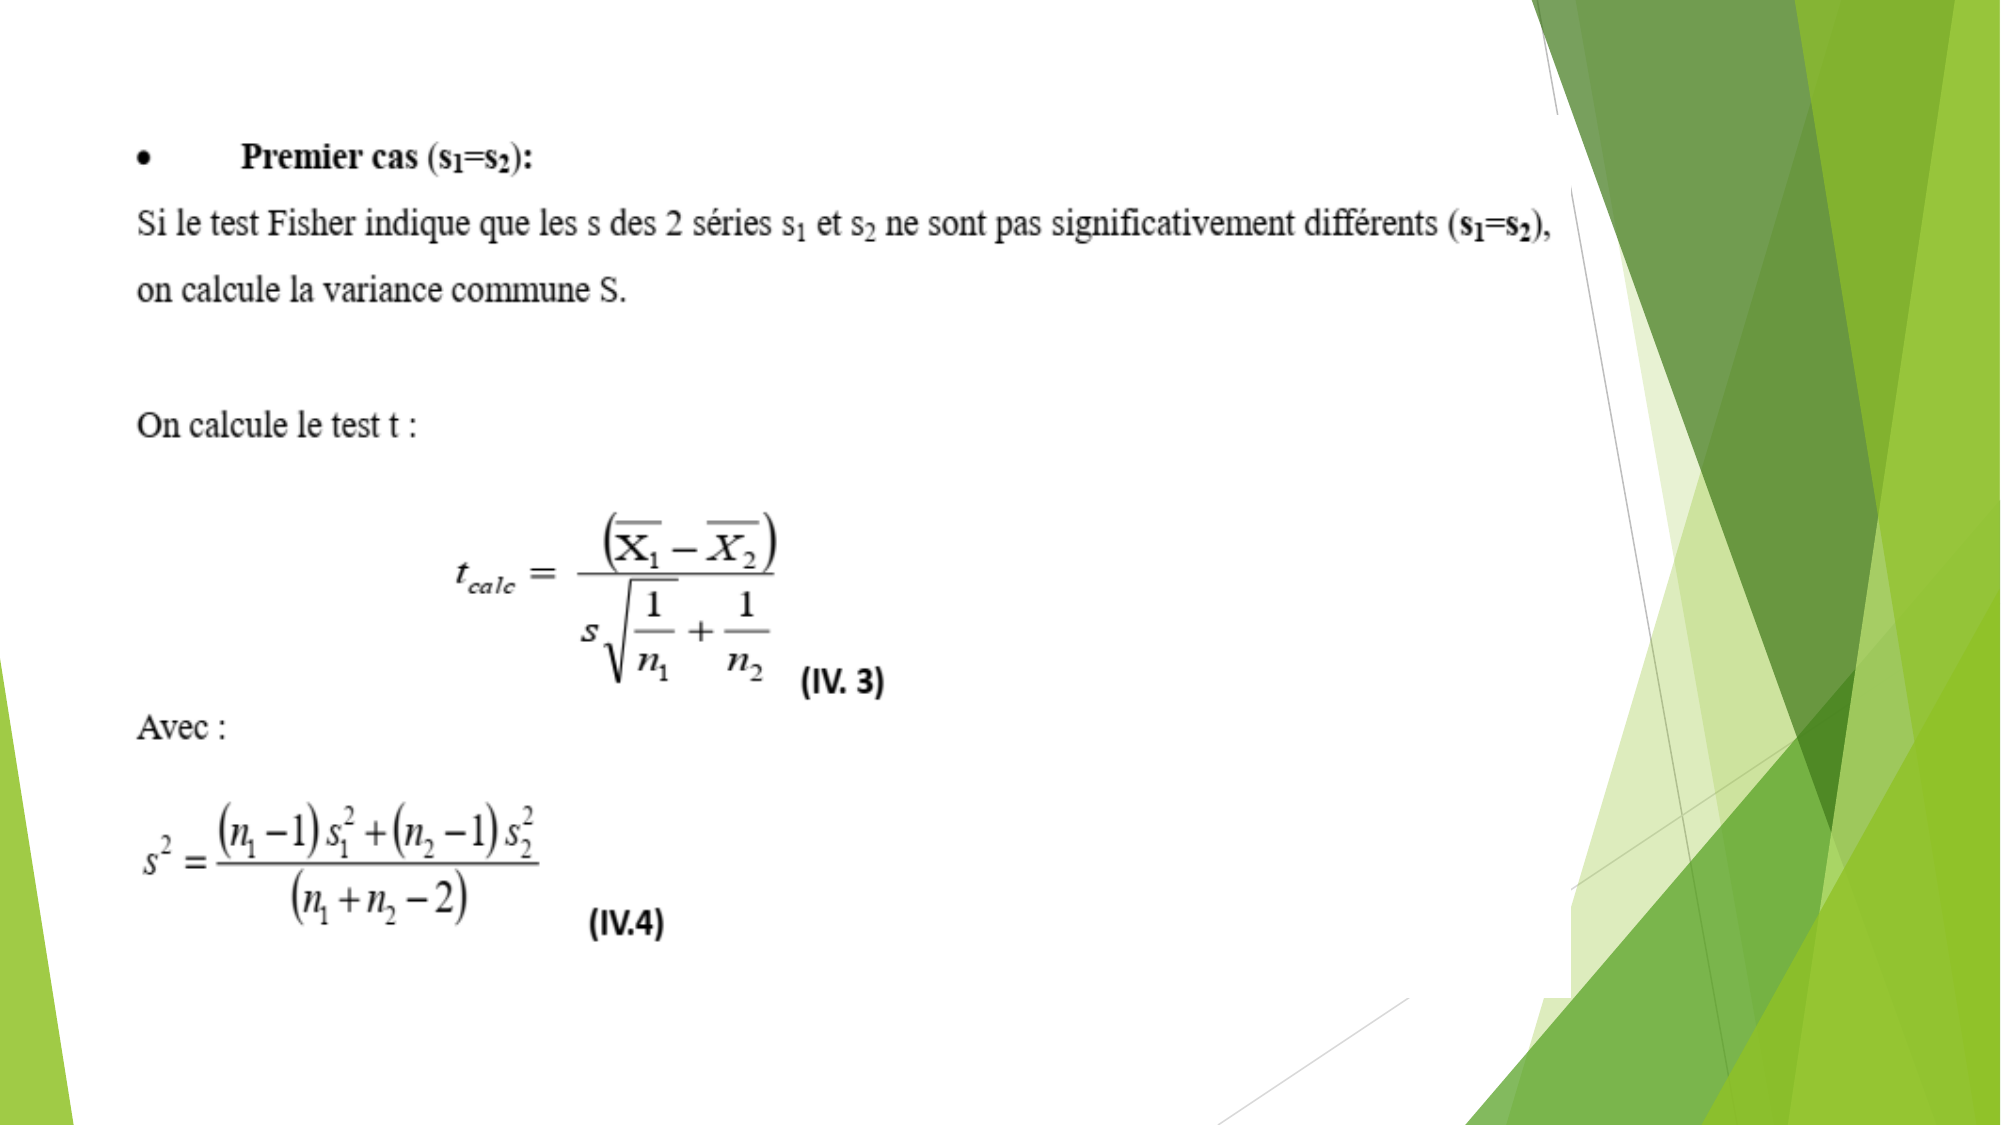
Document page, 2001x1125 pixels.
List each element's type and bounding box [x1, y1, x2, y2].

picture [109, 115, 1571, 998]
